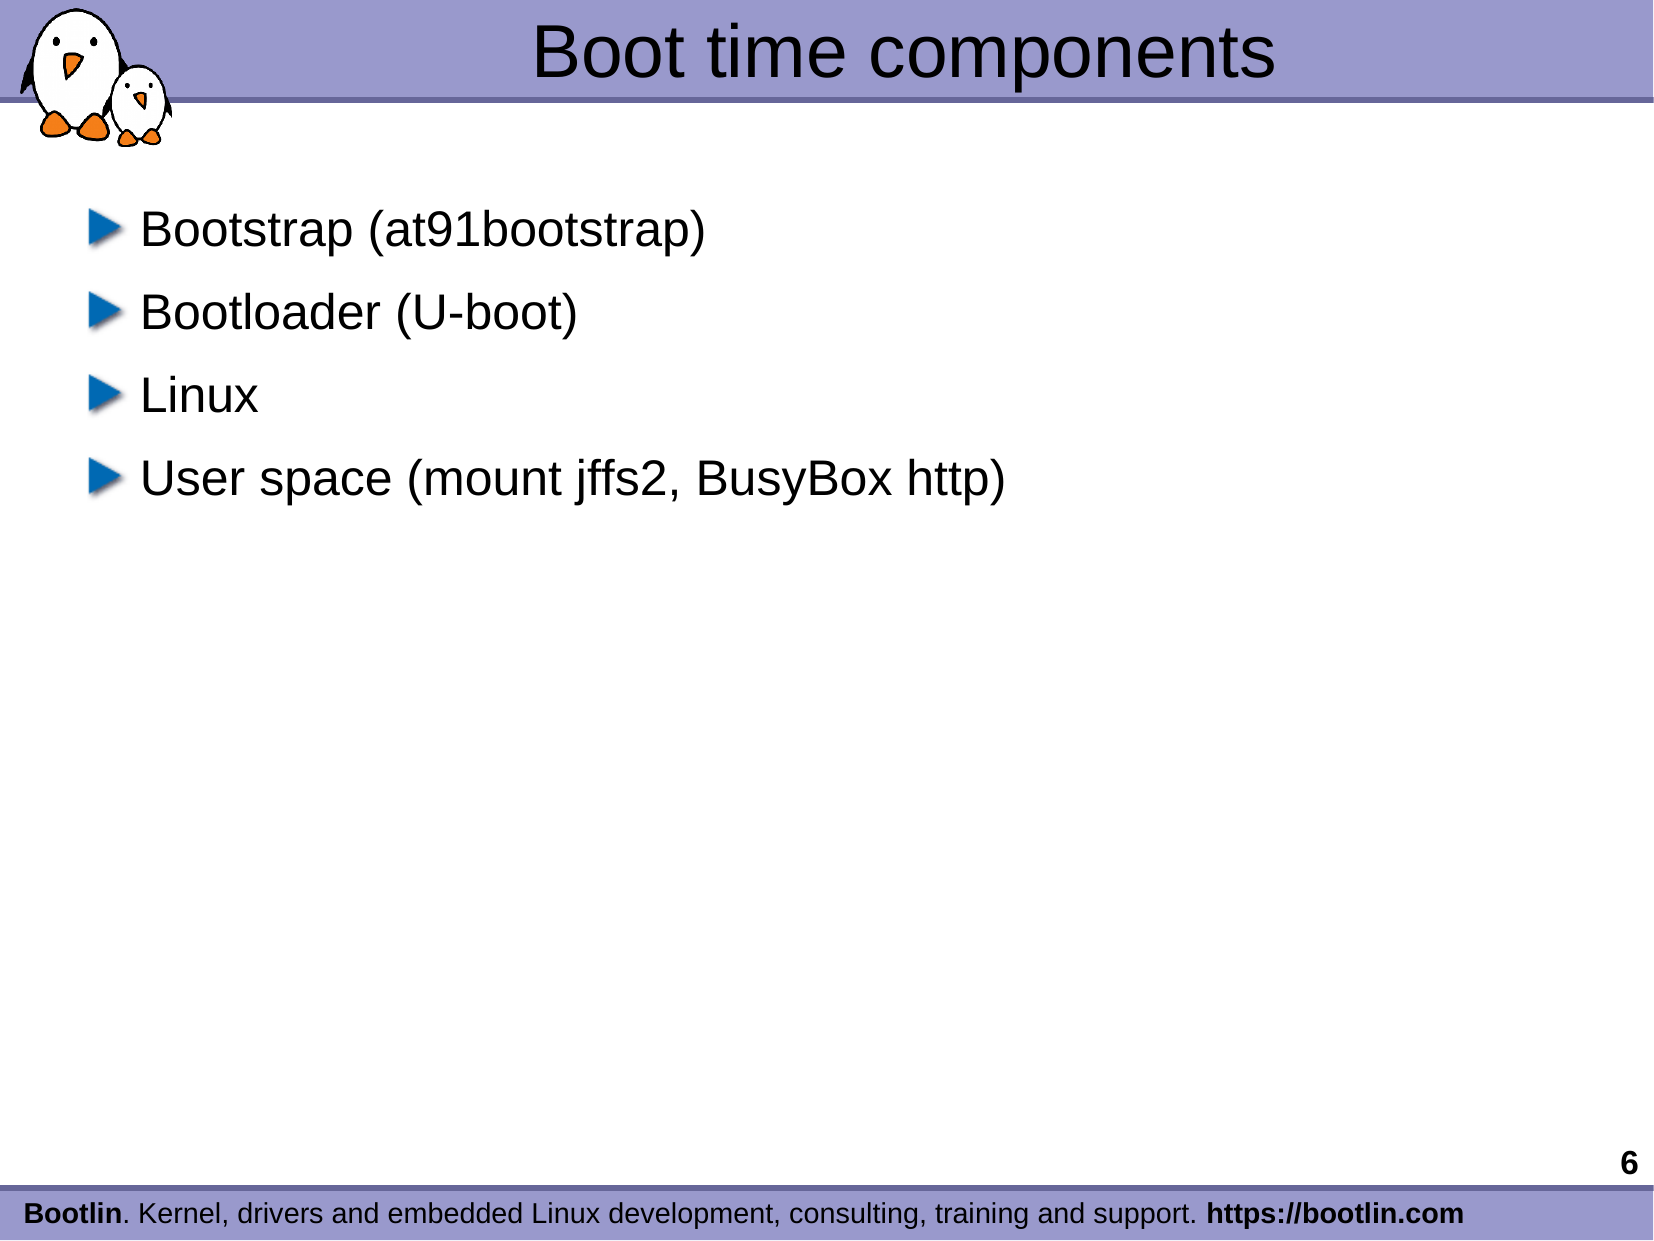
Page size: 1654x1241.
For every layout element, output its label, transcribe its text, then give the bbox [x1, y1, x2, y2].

picture [20, 8, 172, 147]
list Bootstrap (at91bootstrap) Bootloader (U-boot) Linux User space (mount jffs2, BusyBox http) [68, 201, 1592, 1118]
title Boot time components [178, 5, 1631, 97]
